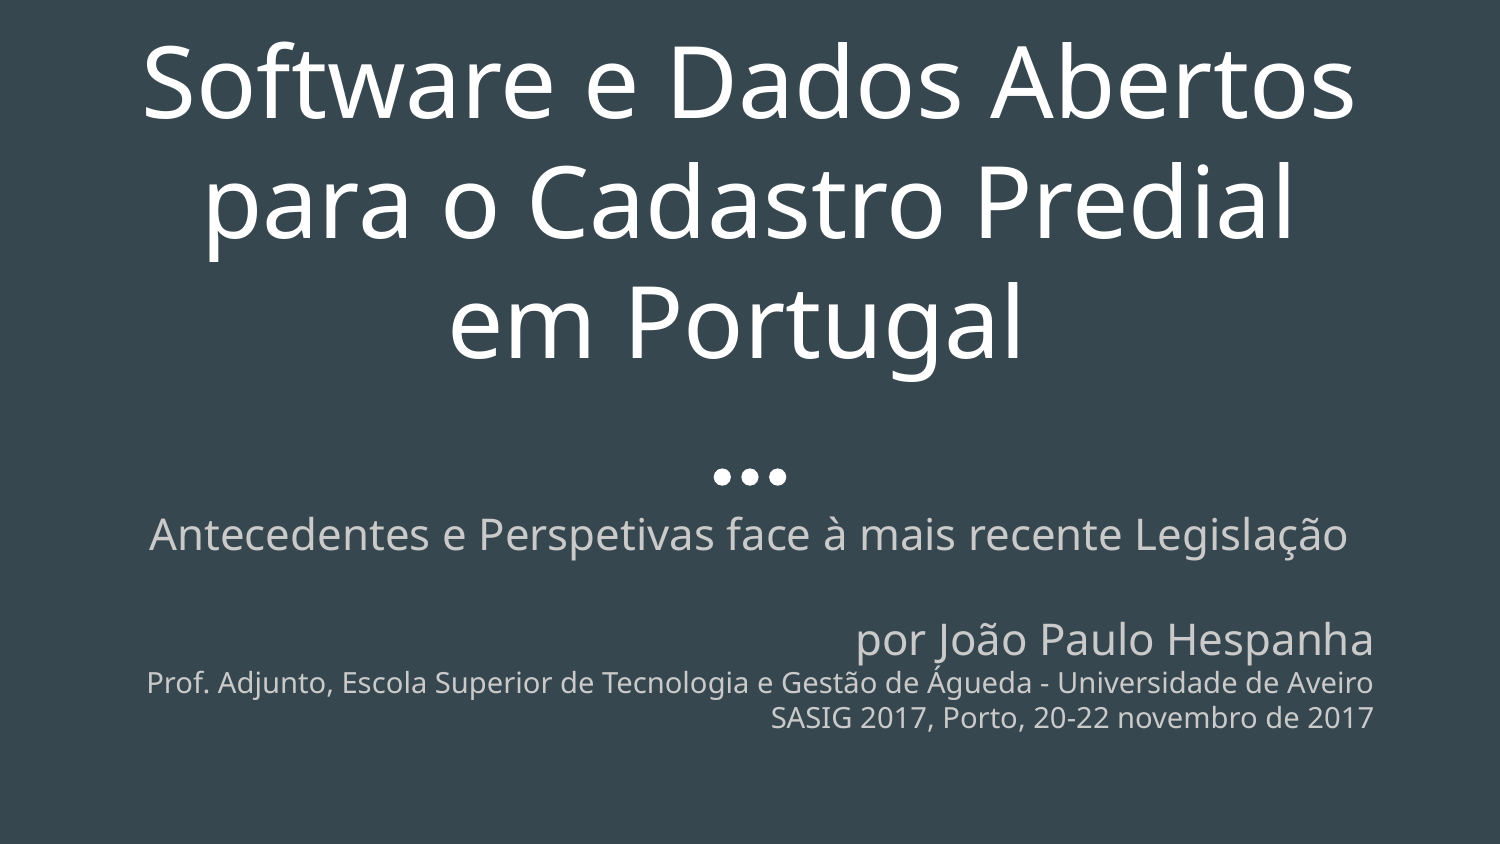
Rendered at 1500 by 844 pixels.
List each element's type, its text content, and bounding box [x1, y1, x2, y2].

subtitle Antecedentes e Perspetivas face à mais recente Legislação por João Paulo Hespanha Prof. Adjunto, Escola Superior de Tecnologia e Gestão de Águeda - Universidade de Aveiro SASIG 2017, Porto, 20-22 novembro de 2017 [110, 491, 1390, 752]
title Software e Dados Abertos para o Cadastro Predial em Portugal [110, 109, 1390, 394]
